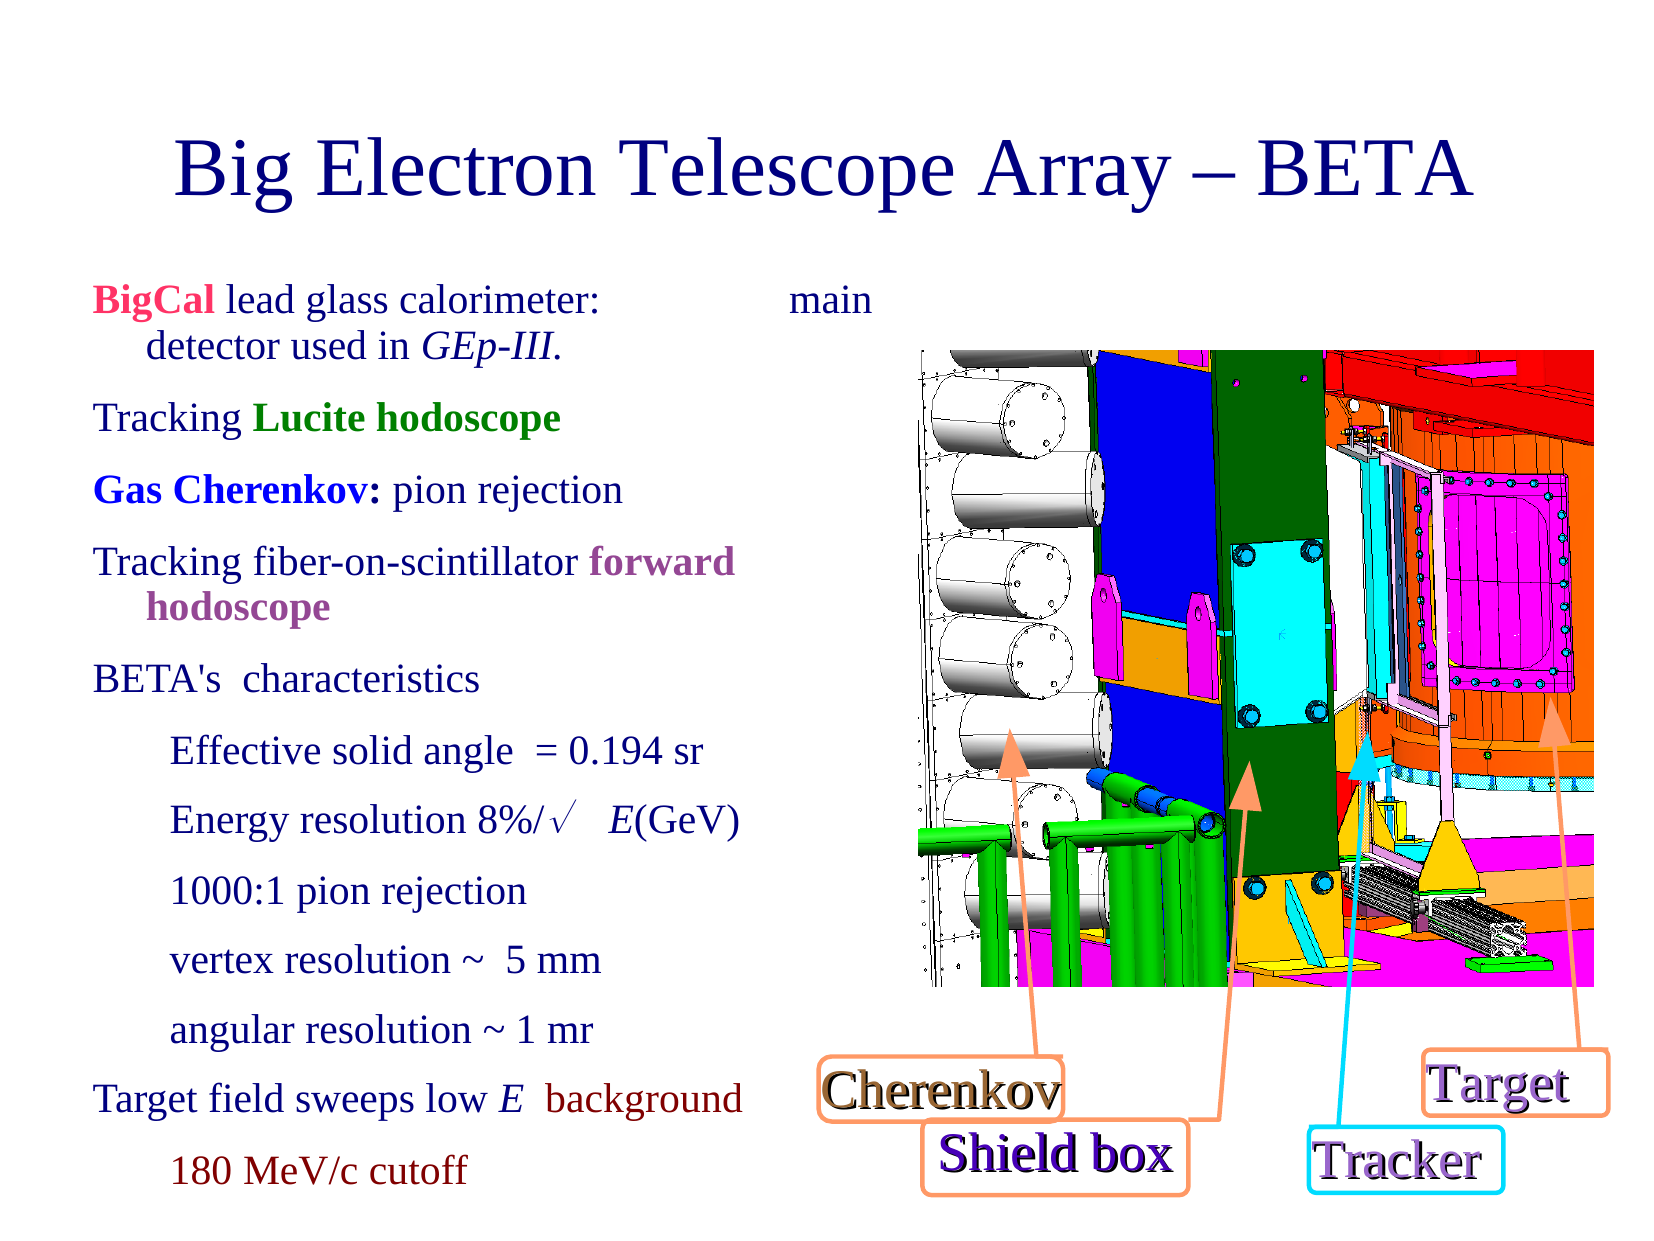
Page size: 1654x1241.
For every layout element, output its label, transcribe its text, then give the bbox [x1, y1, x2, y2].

text_box Shield box [922, 1119, 1189, 1196]
picture [918, 350, 1594, 987]
text_box Tracker [1308, 1126, 1504, 1193]
text_box Cherenkov [818, 1056, 1064, 1122]
list BigCal lead glass calorimeter: main detector used in GEp-III. Tracking Lucite hodoscope Gas Cherenkov: pion rejection Tracking fiber-on-scintillator forward hodoscope BETA's characteristics Effective solid angle = 0.194 sr Energy resolution 8%/E(GeV) 1000:1 pion rejection vertex resolution ~ 5 mm angular resolution ~ 1 mr Target field sweeps low E background 180 MeV/c cutoff [75, 276, 916, 1216]
text_box Target [1423, 1049, 1609, 1116]
title Big Electron Telescope Array – BETA [119, 109, 1531, 317]
